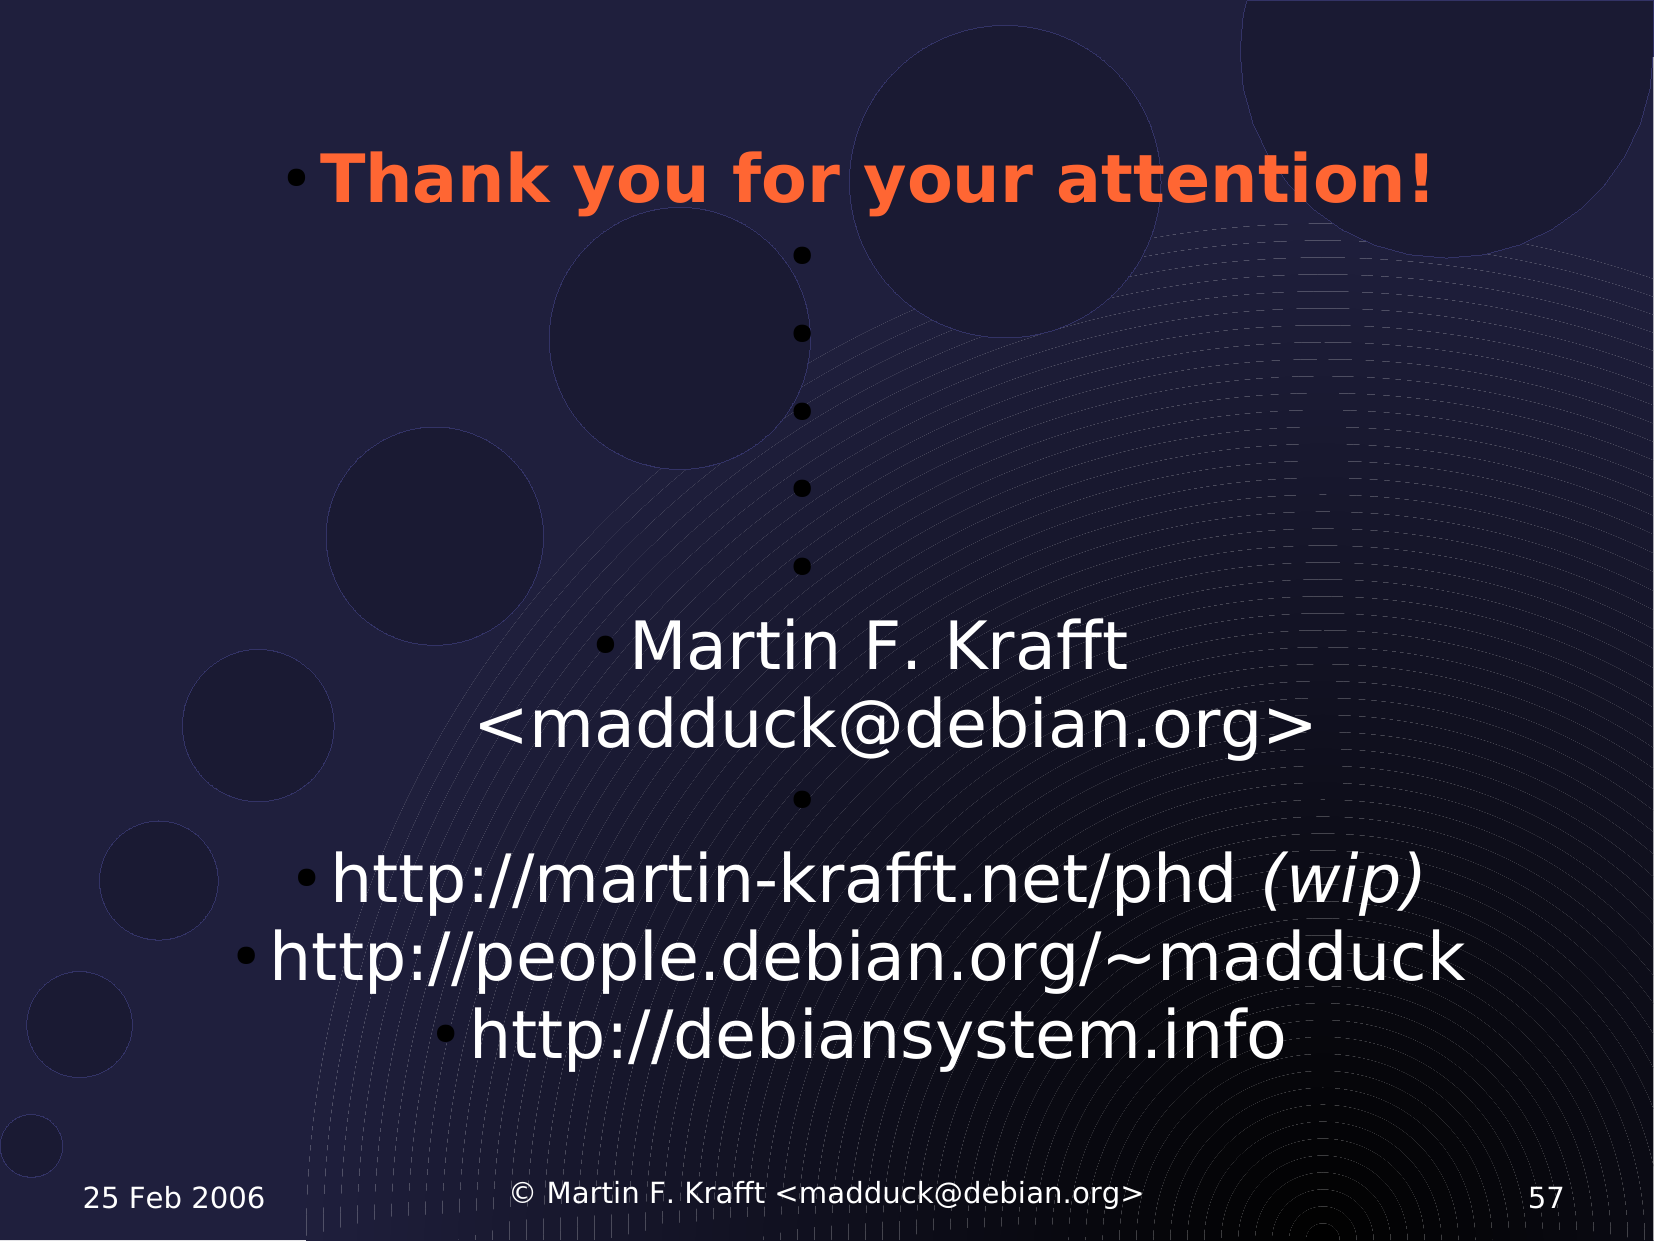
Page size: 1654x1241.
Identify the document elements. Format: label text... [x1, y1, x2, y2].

subtitle Thank you for your attention! Martin F. Krafft <madduck@debian.org> http://martin-krafft.net/phd (wip) http://people.debian.org/~madduck http://debiansystem.info [118, 88, 1534, 1127]
